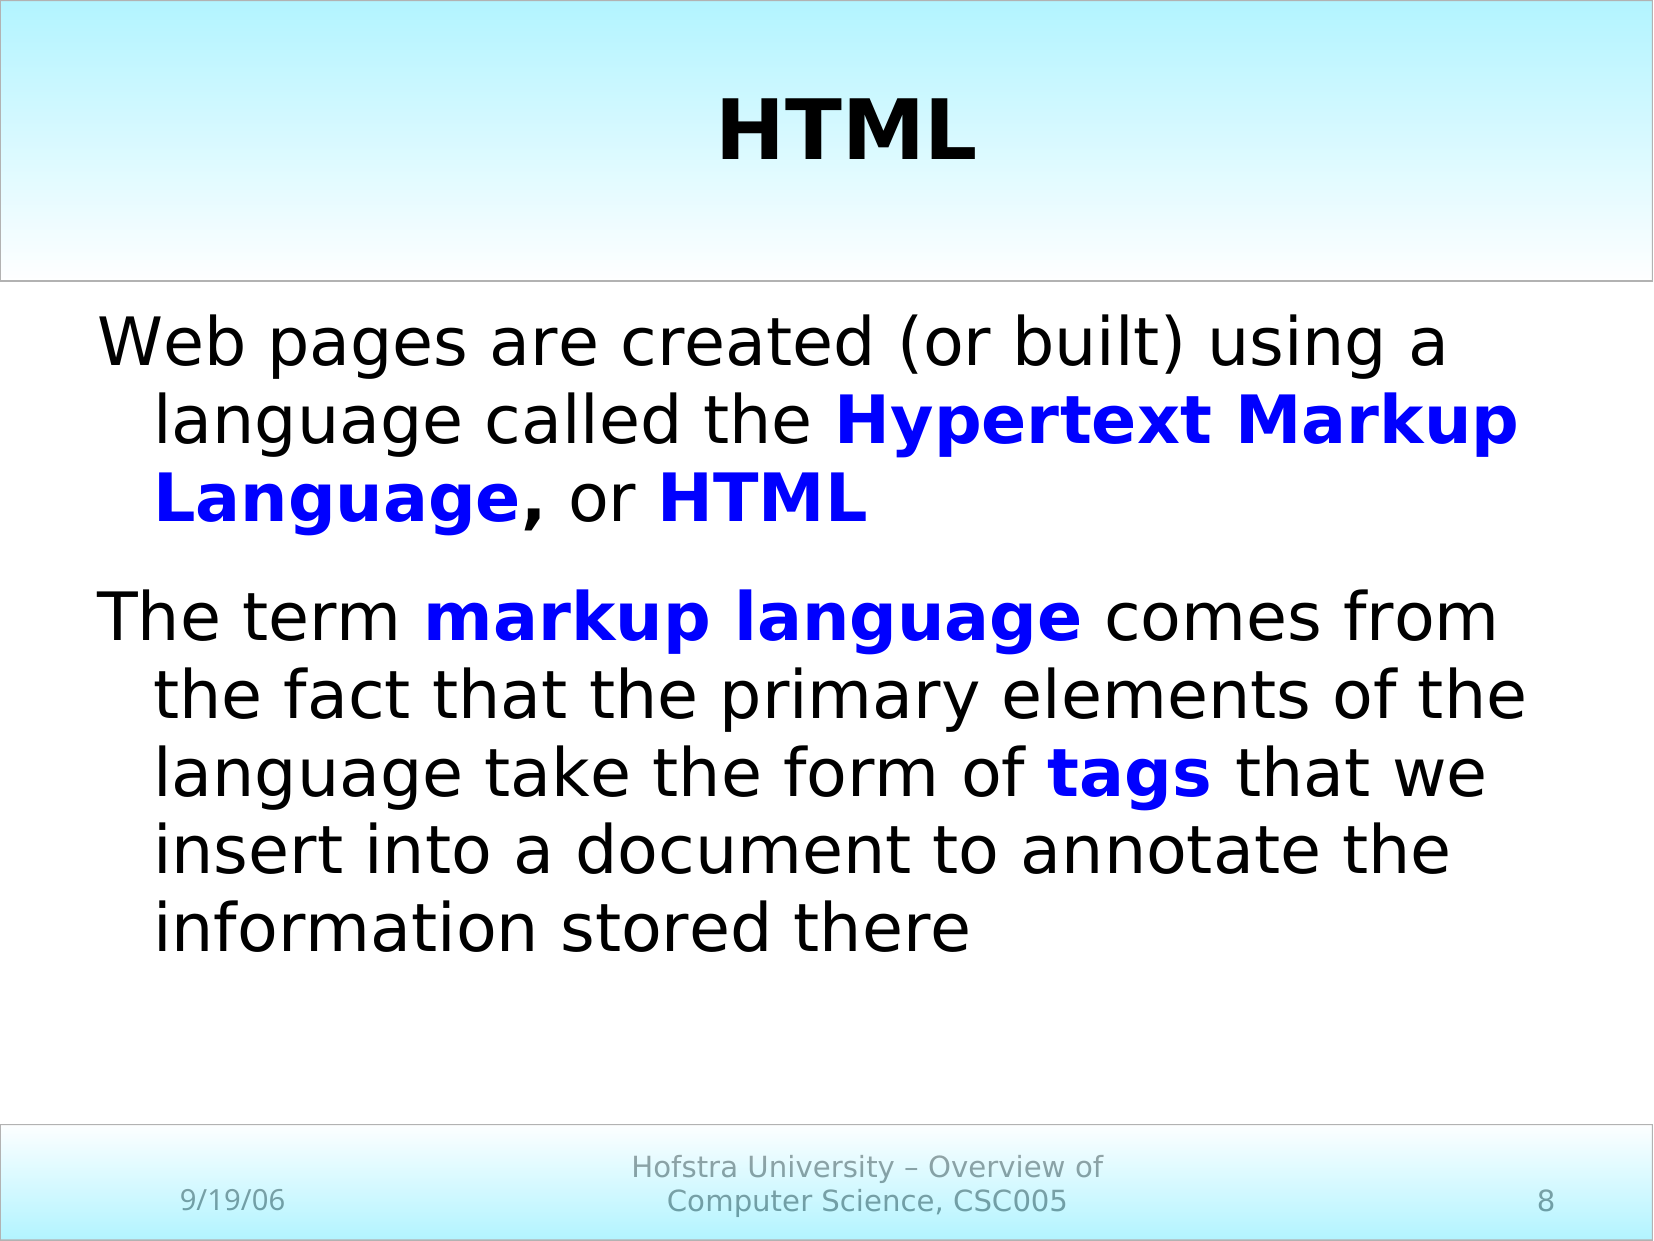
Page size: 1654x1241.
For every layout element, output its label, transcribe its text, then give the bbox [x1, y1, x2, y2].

list Web pages are created (or built) using a language called the Hypertext Markup Language, or HTML The term markup language comes from the fact that the primary elements of the language take the form of tags that we insert into a document to annotate the information stored there [82, 295, 1571, 1241]
title HTML [165, 27, 1529, 235]
